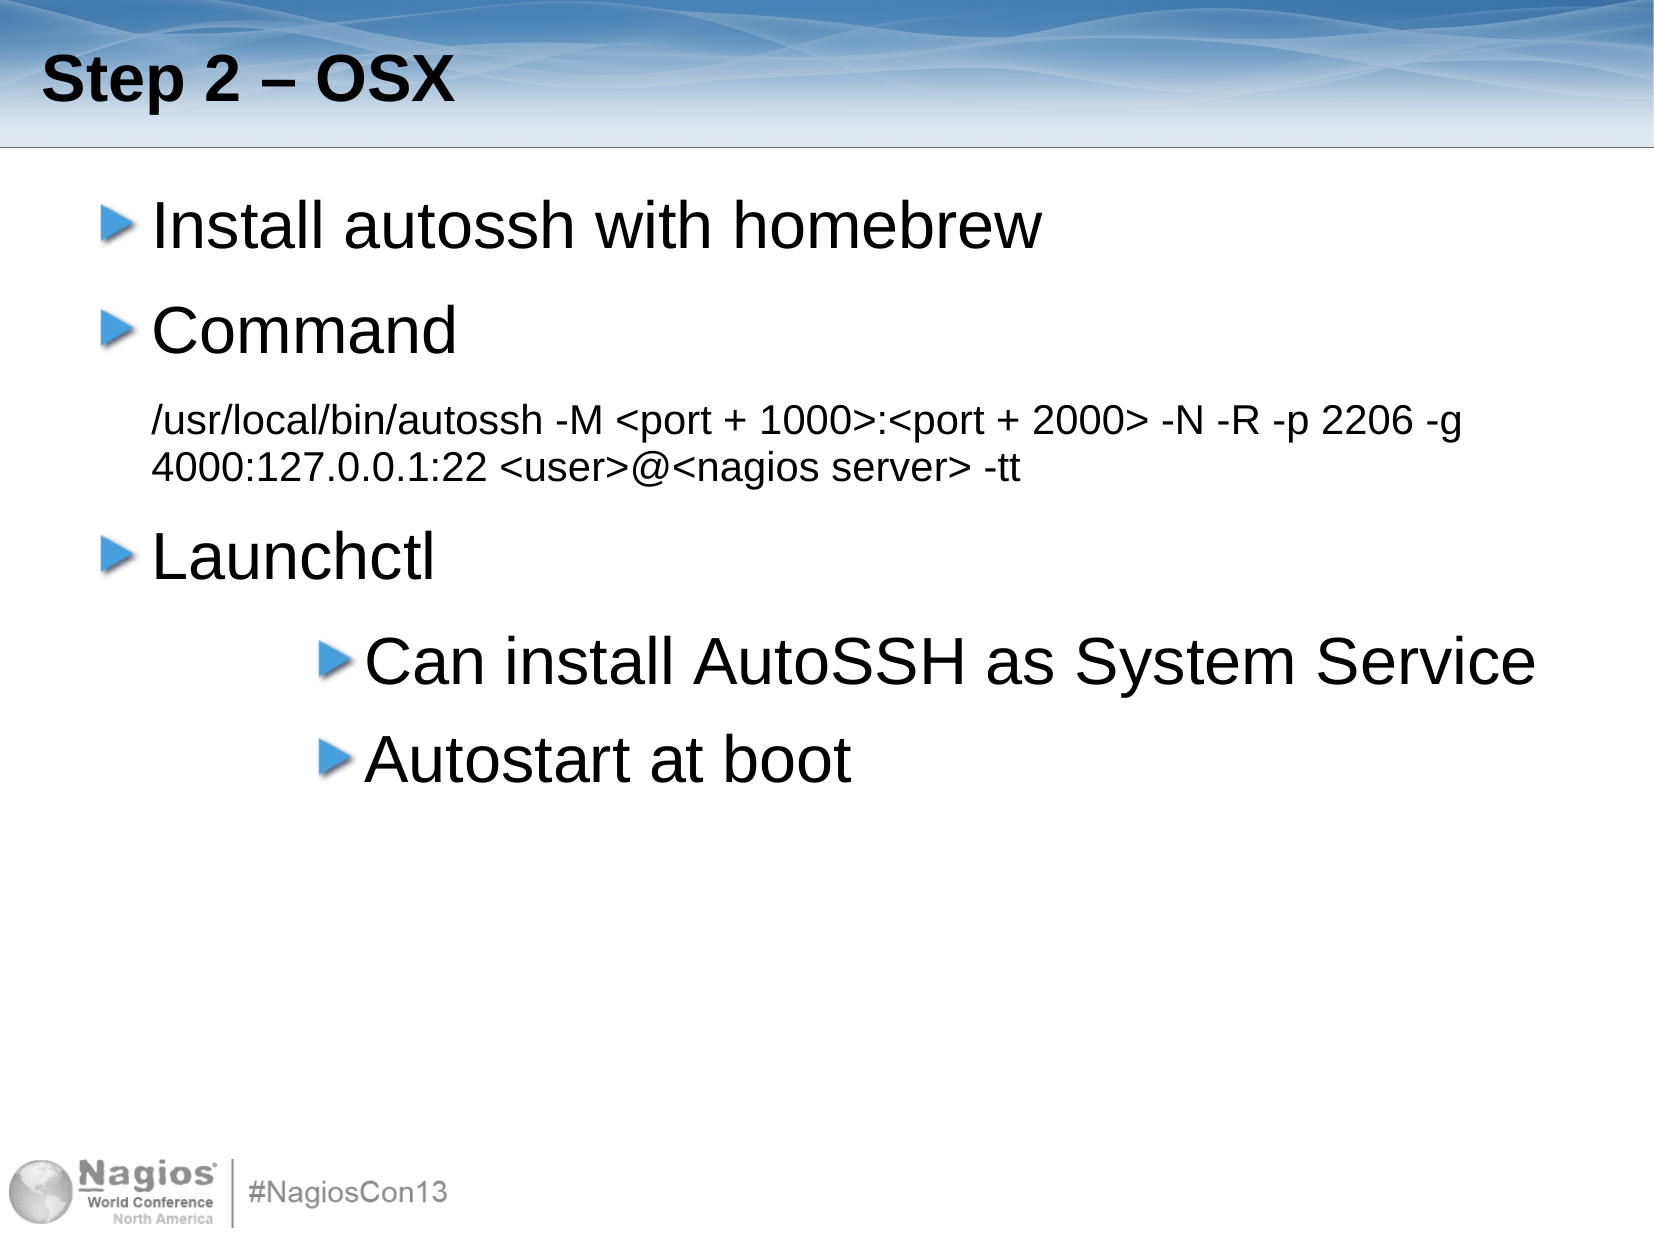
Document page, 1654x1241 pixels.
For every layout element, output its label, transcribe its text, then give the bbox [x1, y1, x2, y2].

list Install autossh with homebrew Command /usr/local/bin/autossh -M <port + 1000>:<port + 2000> -N -R -p 2206 -g 4000:127.0.0.1:22 <user>@<nagios server> -tt Launchctl Can install AutoSSH as System Service Autostart at boot [80, 188, 1569, 1007]
title Step 2 – OSX [41, 29, 1248, 127]
picture [0, 0, 1654, 147]
picture [9, 1159, 453, 1228]
